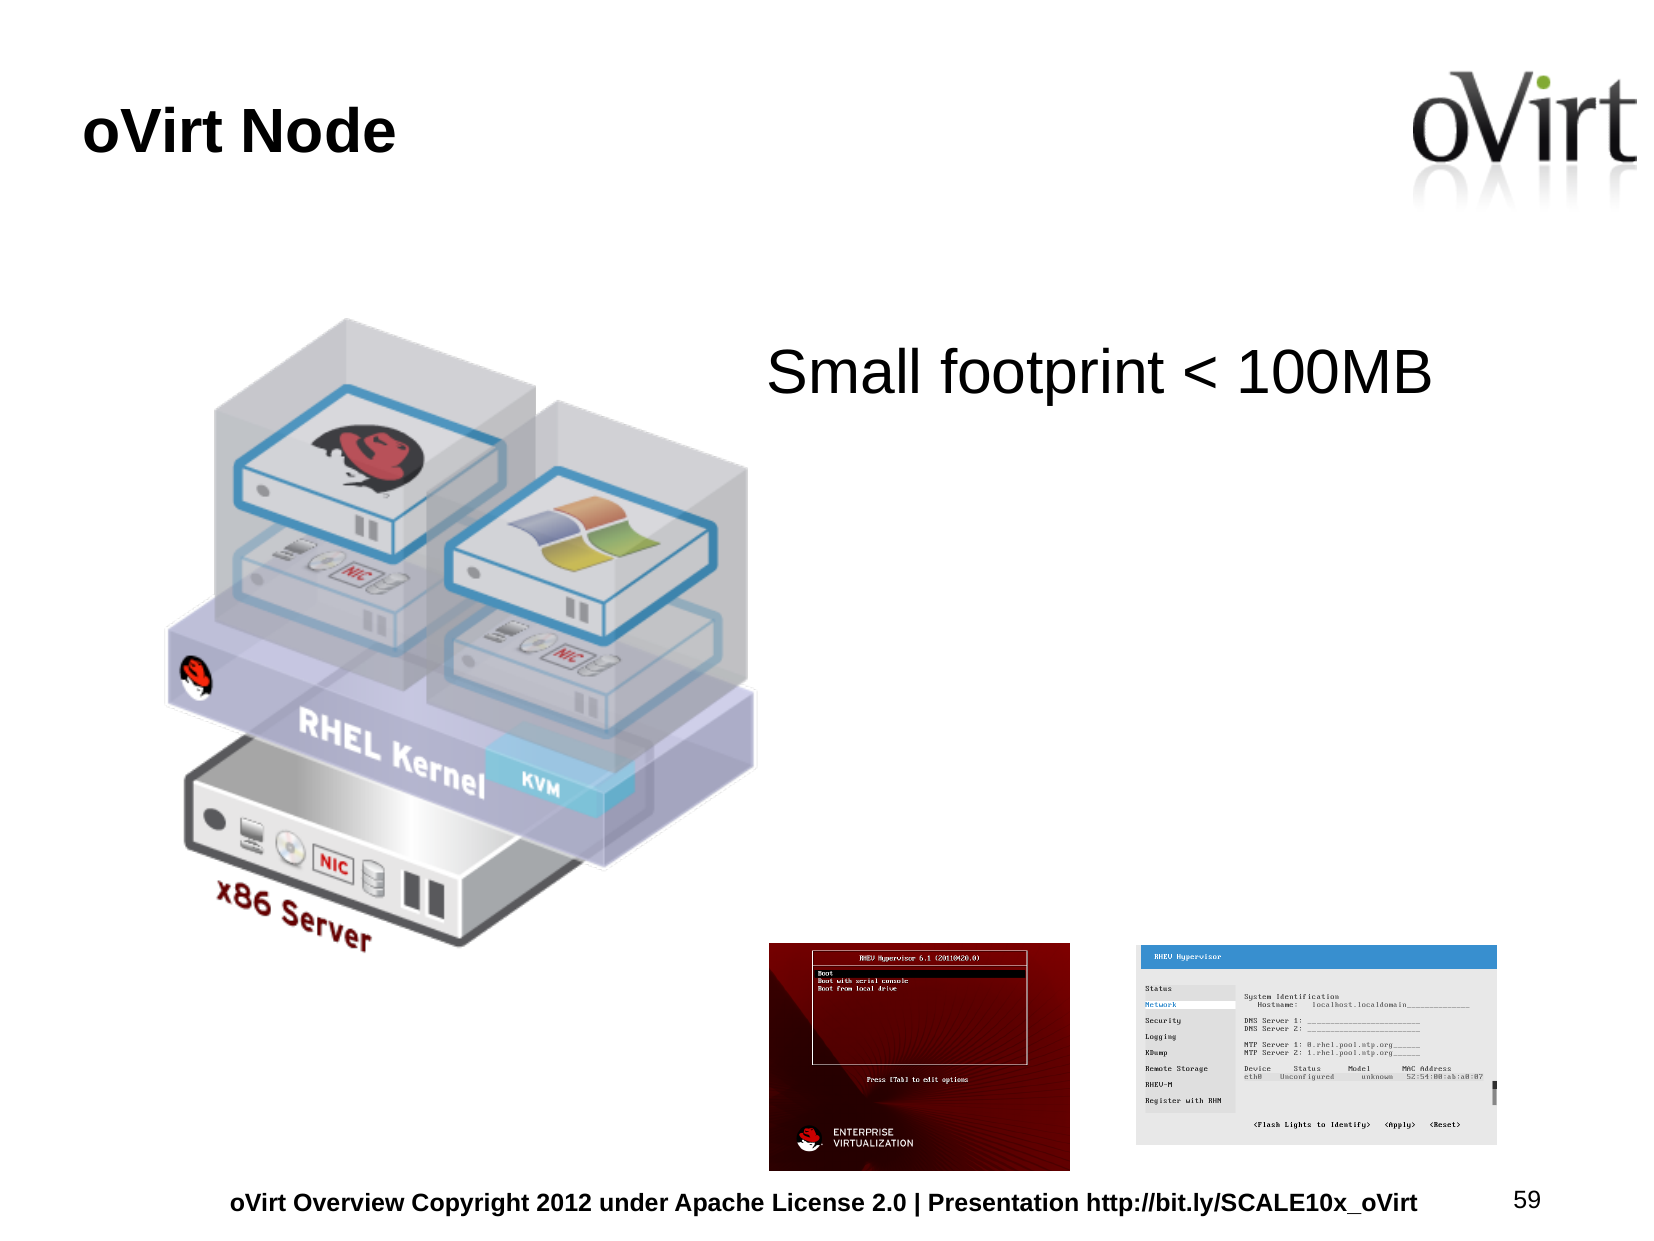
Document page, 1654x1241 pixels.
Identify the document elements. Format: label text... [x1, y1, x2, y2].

picture [141, 317, 759, 966]
list Small footprint < 100MB [766, 337, 1621, 451]
title oVirt Node [82, 37, 1571, 226]
picture [769, 943, 1070, 1171]
picture [1571, 63, 1637, 212]
picture [1136, 945, 1497, 1146]
